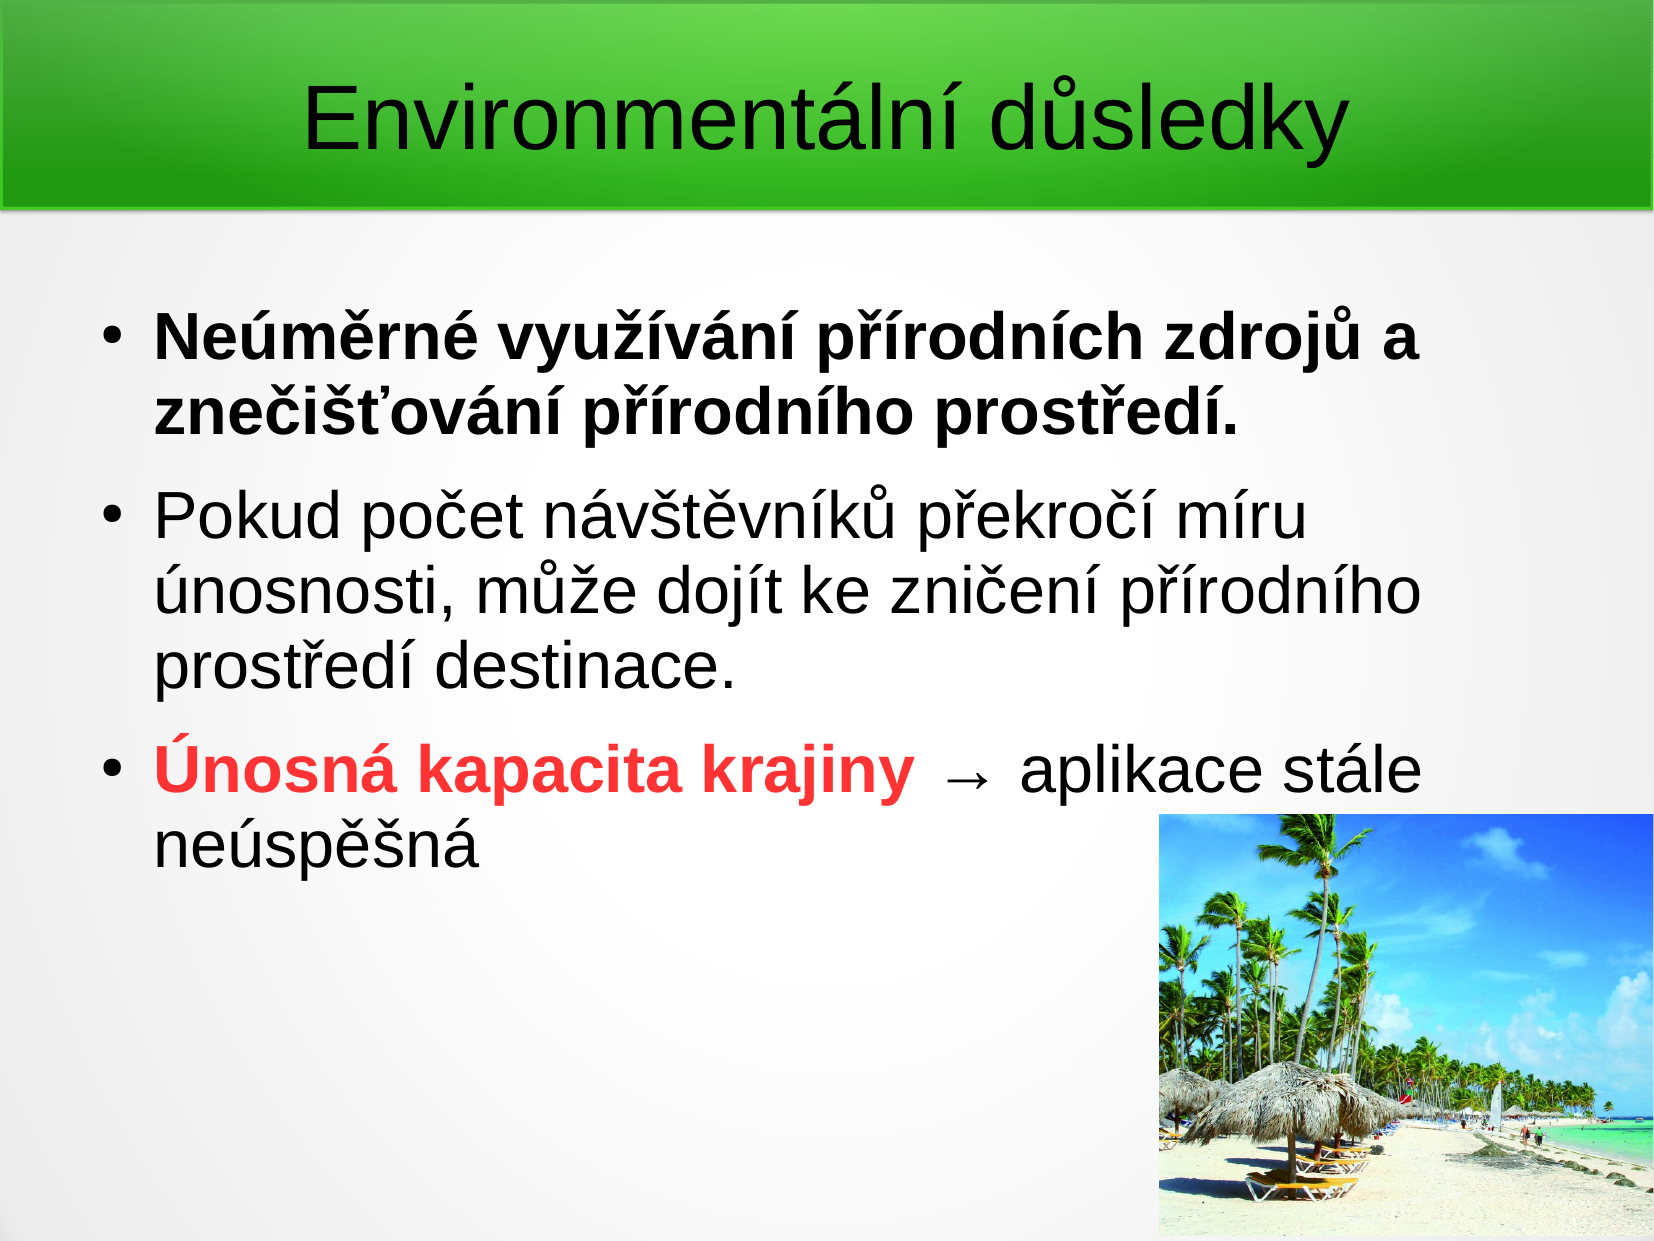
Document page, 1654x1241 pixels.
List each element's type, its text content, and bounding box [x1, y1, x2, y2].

picture [1159, 814, 1654, 1237]
title Environmentální důsledky [82, 47, 1571, 189]
list Neúměrné využívání přírodních zdrojů a znečišťování přírodního prostředí. Pokud počet návštěvníků překročí míru únosnosti, může dojít ke zničení přírodního prostředí destinace. Únosná kapacita krajiny → aplikace stále neúspěšná [82, 299, 1571, 1019]
